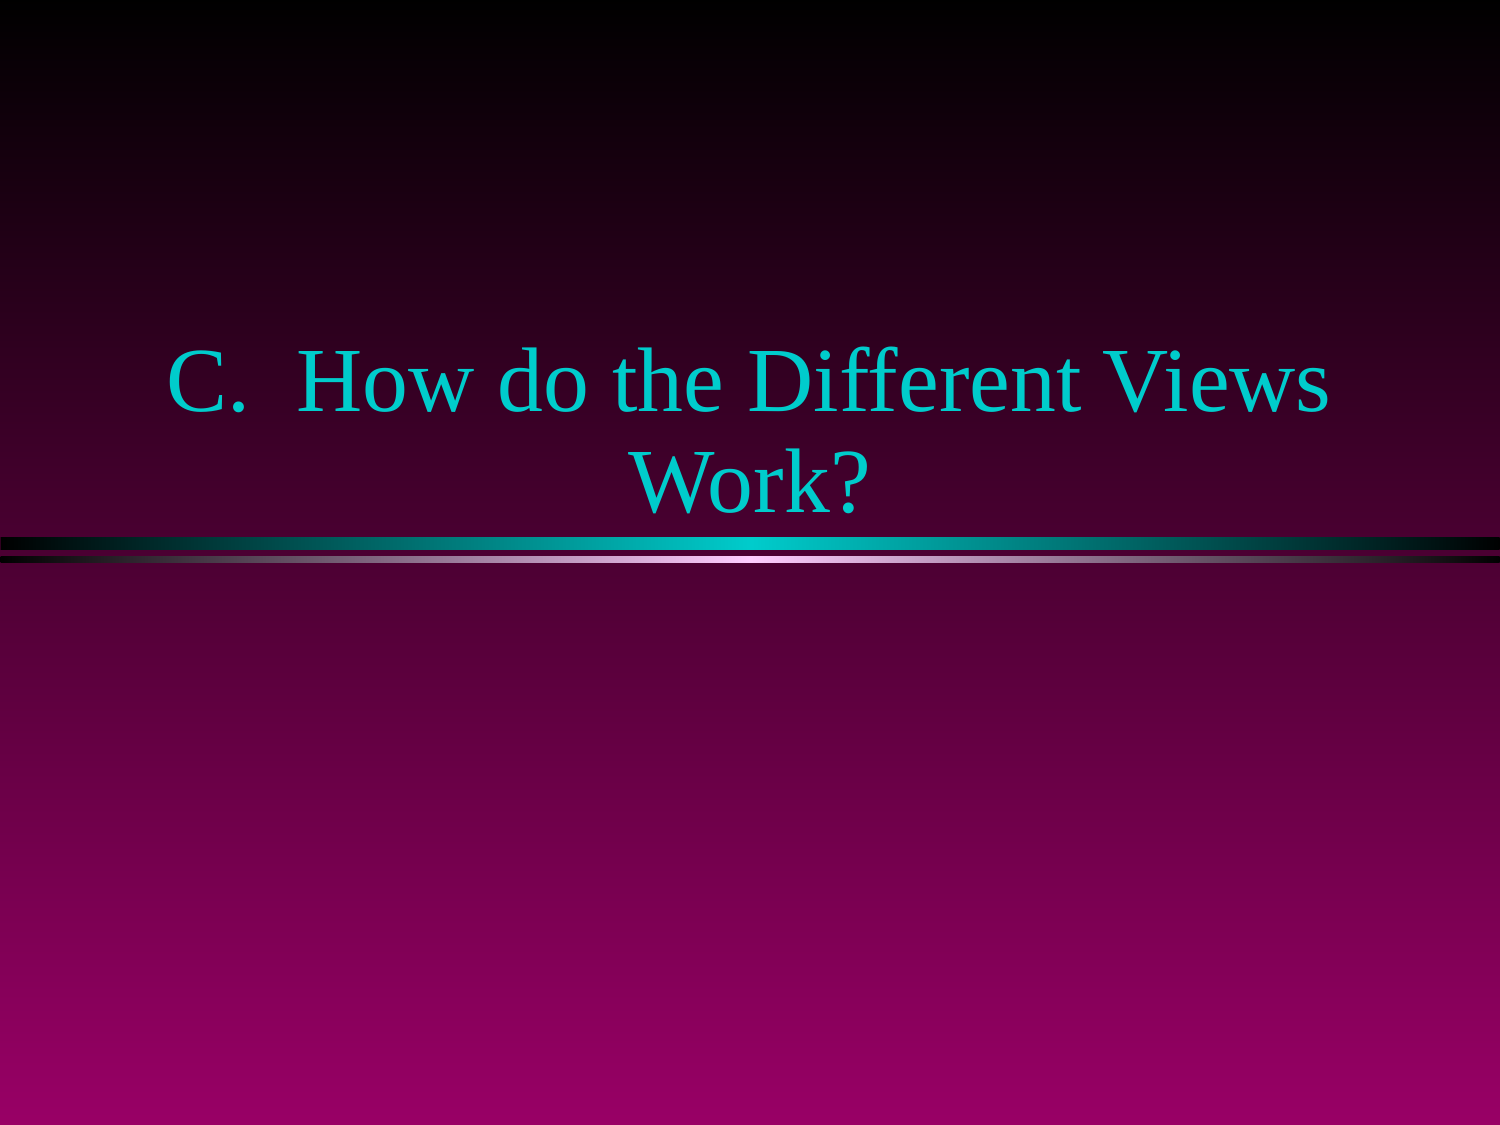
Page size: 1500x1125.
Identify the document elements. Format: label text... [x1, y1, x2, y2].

title C. How do the Different Views Work? [112, 322, 1388, 541]
